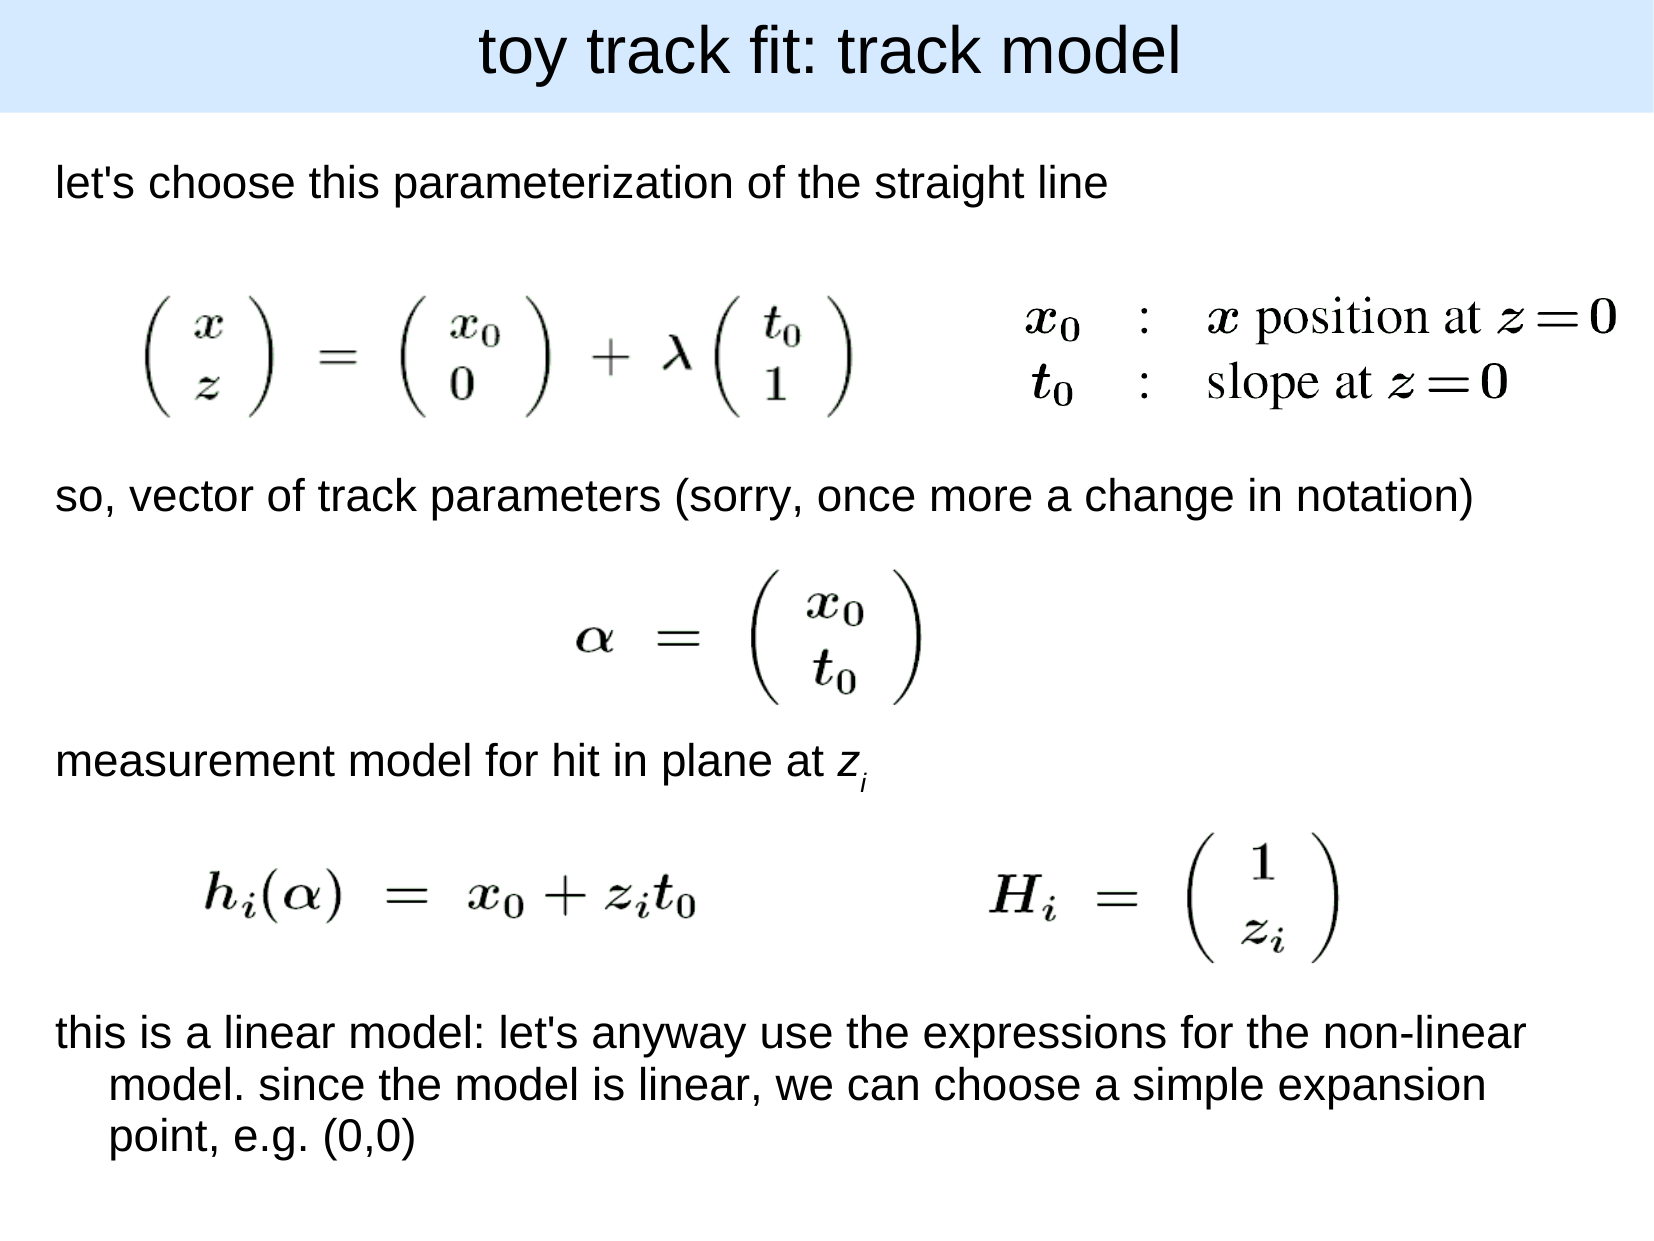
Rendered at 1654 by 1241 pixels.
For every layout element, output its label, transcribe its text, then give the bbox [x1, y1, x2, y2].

title toy track fit: track model [86, 0, 1576, 100]
picture [1020, 288, 1621, 419]
list this is a linear model: let's anyway use the expressions for the non-linear model. since the model is linear, we can choose a simple expansion point, e.g. (0,0) [37, 1007, 1613, 1212]
picture [128, 277, 867, 439]
picture [187, 834, 713, 959]
list let's choose this parameterization of the straight line [37, 156, 1613, 226]
picture [562, 562, 938, 722]
list measurement model for hit in plane at zi [37, 735, 1613, 813]
list so, vector of track parameters (sorry, once more a change in notation) [37, 469, 1613, 539]
picture [975, 829, 1351, 972]
